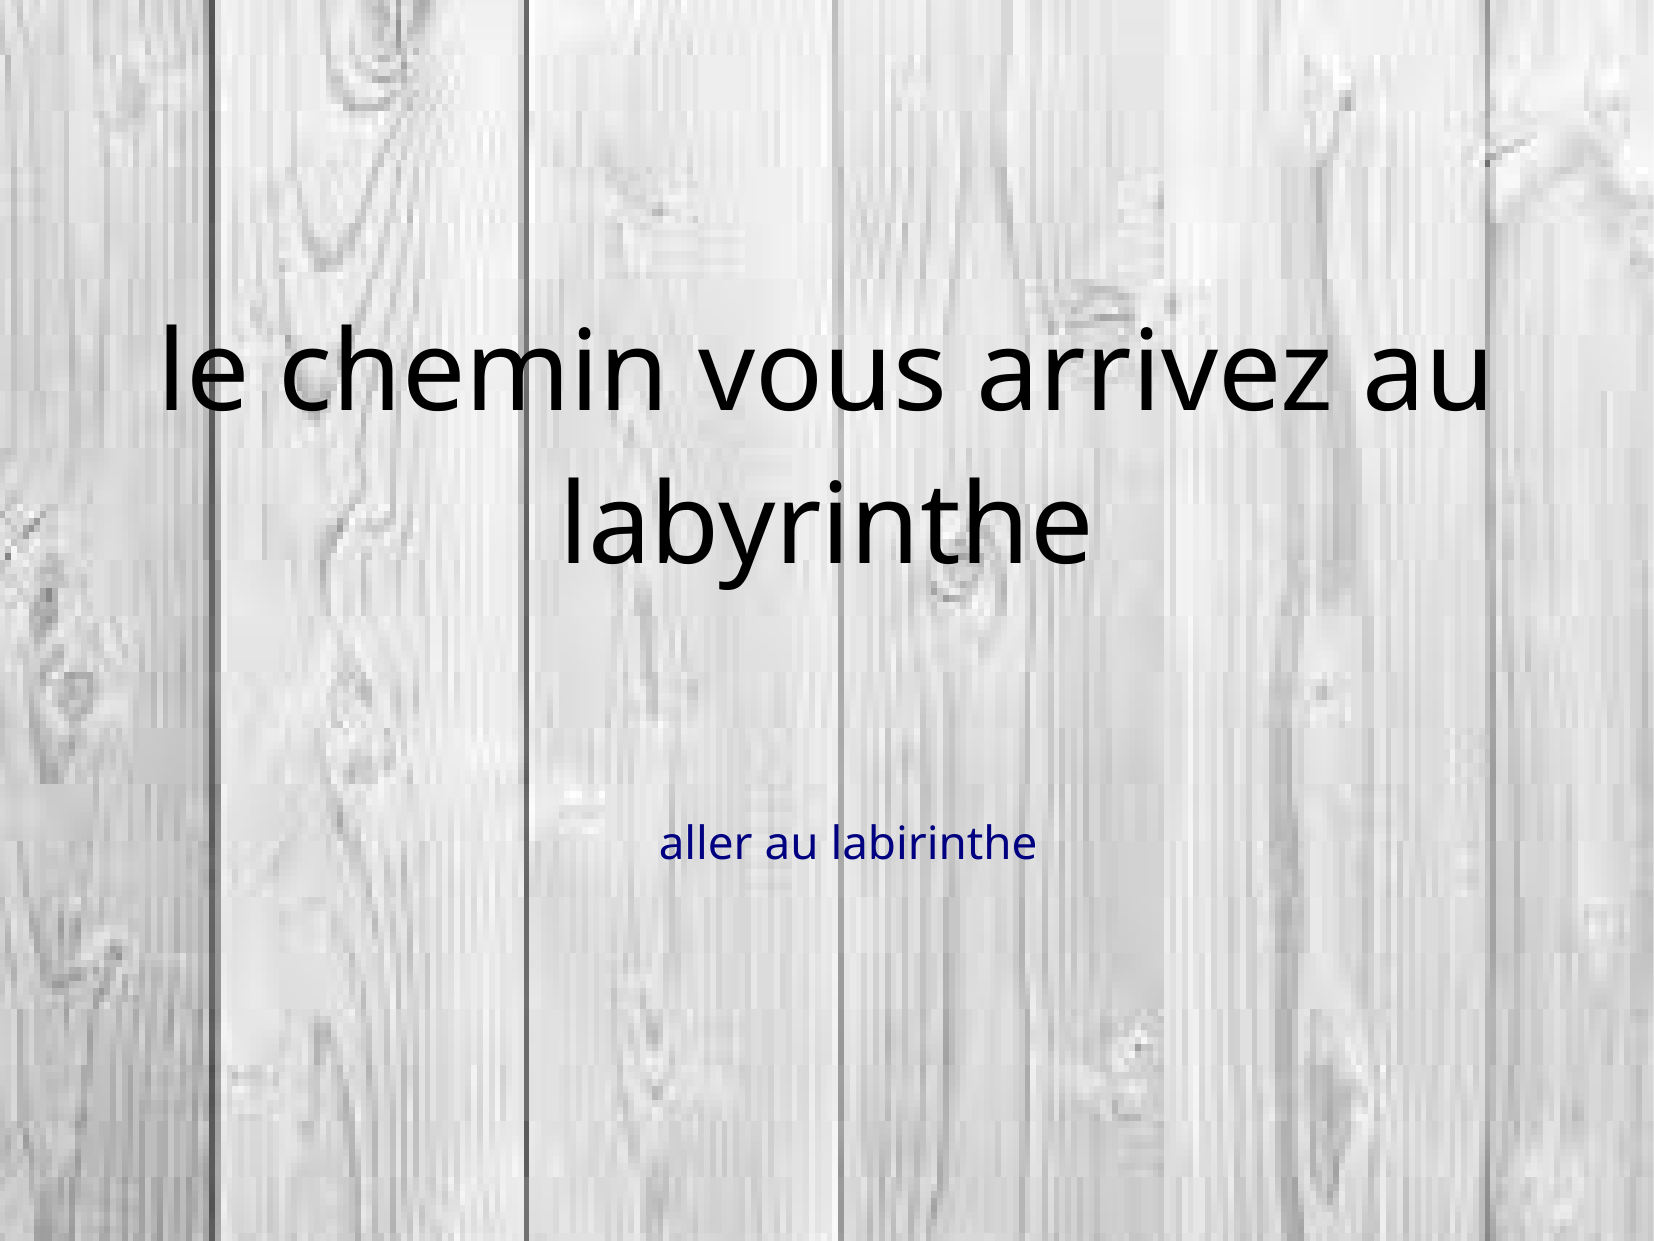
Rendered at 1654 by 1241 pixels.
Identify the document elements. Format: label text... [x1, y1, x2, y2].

picture [0, 0, 1654, 1241]
list le chemin vous arrivez au labyrinthe aller au labirinthe [82, 290, 1571, 1010]
